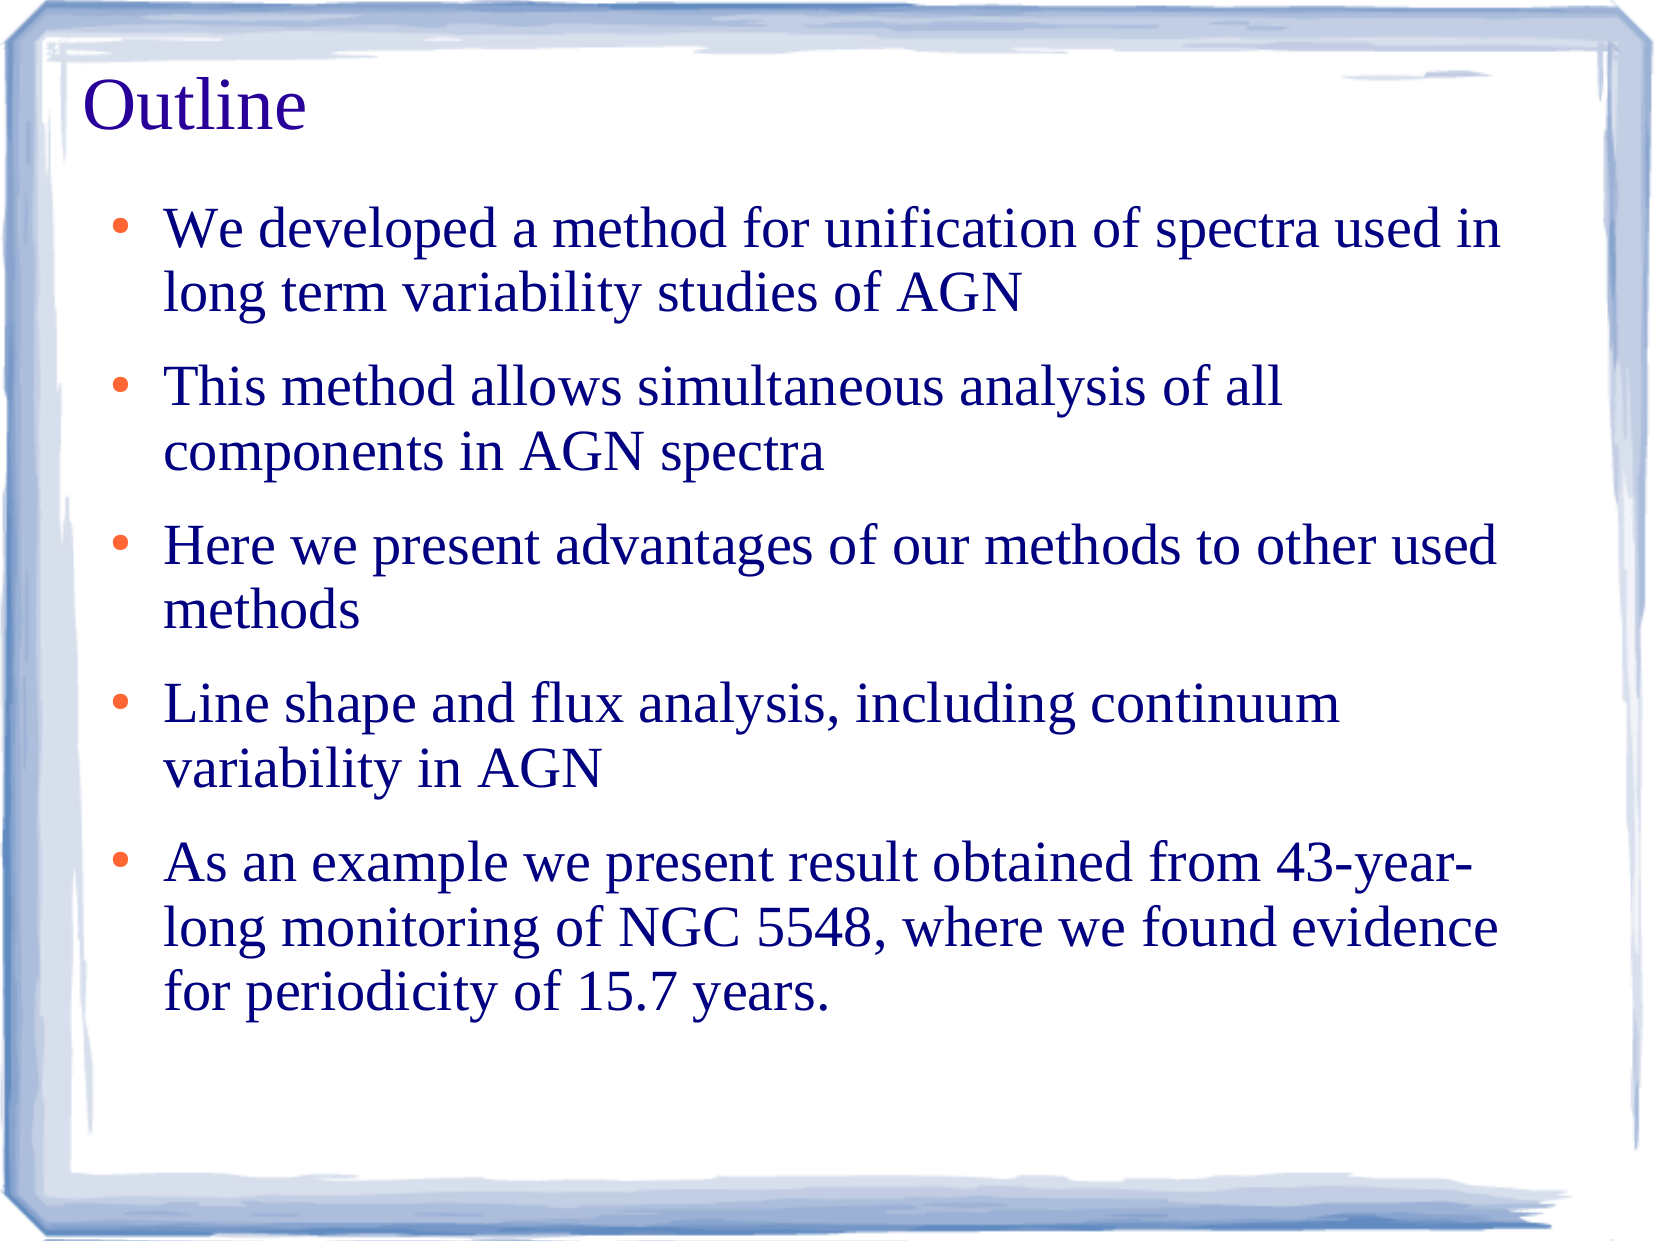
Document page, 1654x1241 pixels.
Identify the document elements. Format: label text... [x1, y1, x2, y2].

list We developed a method for unification of spectra used in long term variability studies of AGN This method allows simultaneous analysis of all components in AGN spectra Here we present advantages of our methods to other used methods Line shape and flux analysis, including continuum variability in AGN As an example we present result obtained from 43-year-long monitoring of NGC 5548, where we found evidence for periodicity of 15.7 years. [92, 195, 1546, 1128]
picture [0, 0, 1654, 1241]
title Outline [82, 49, 1571, 257]
